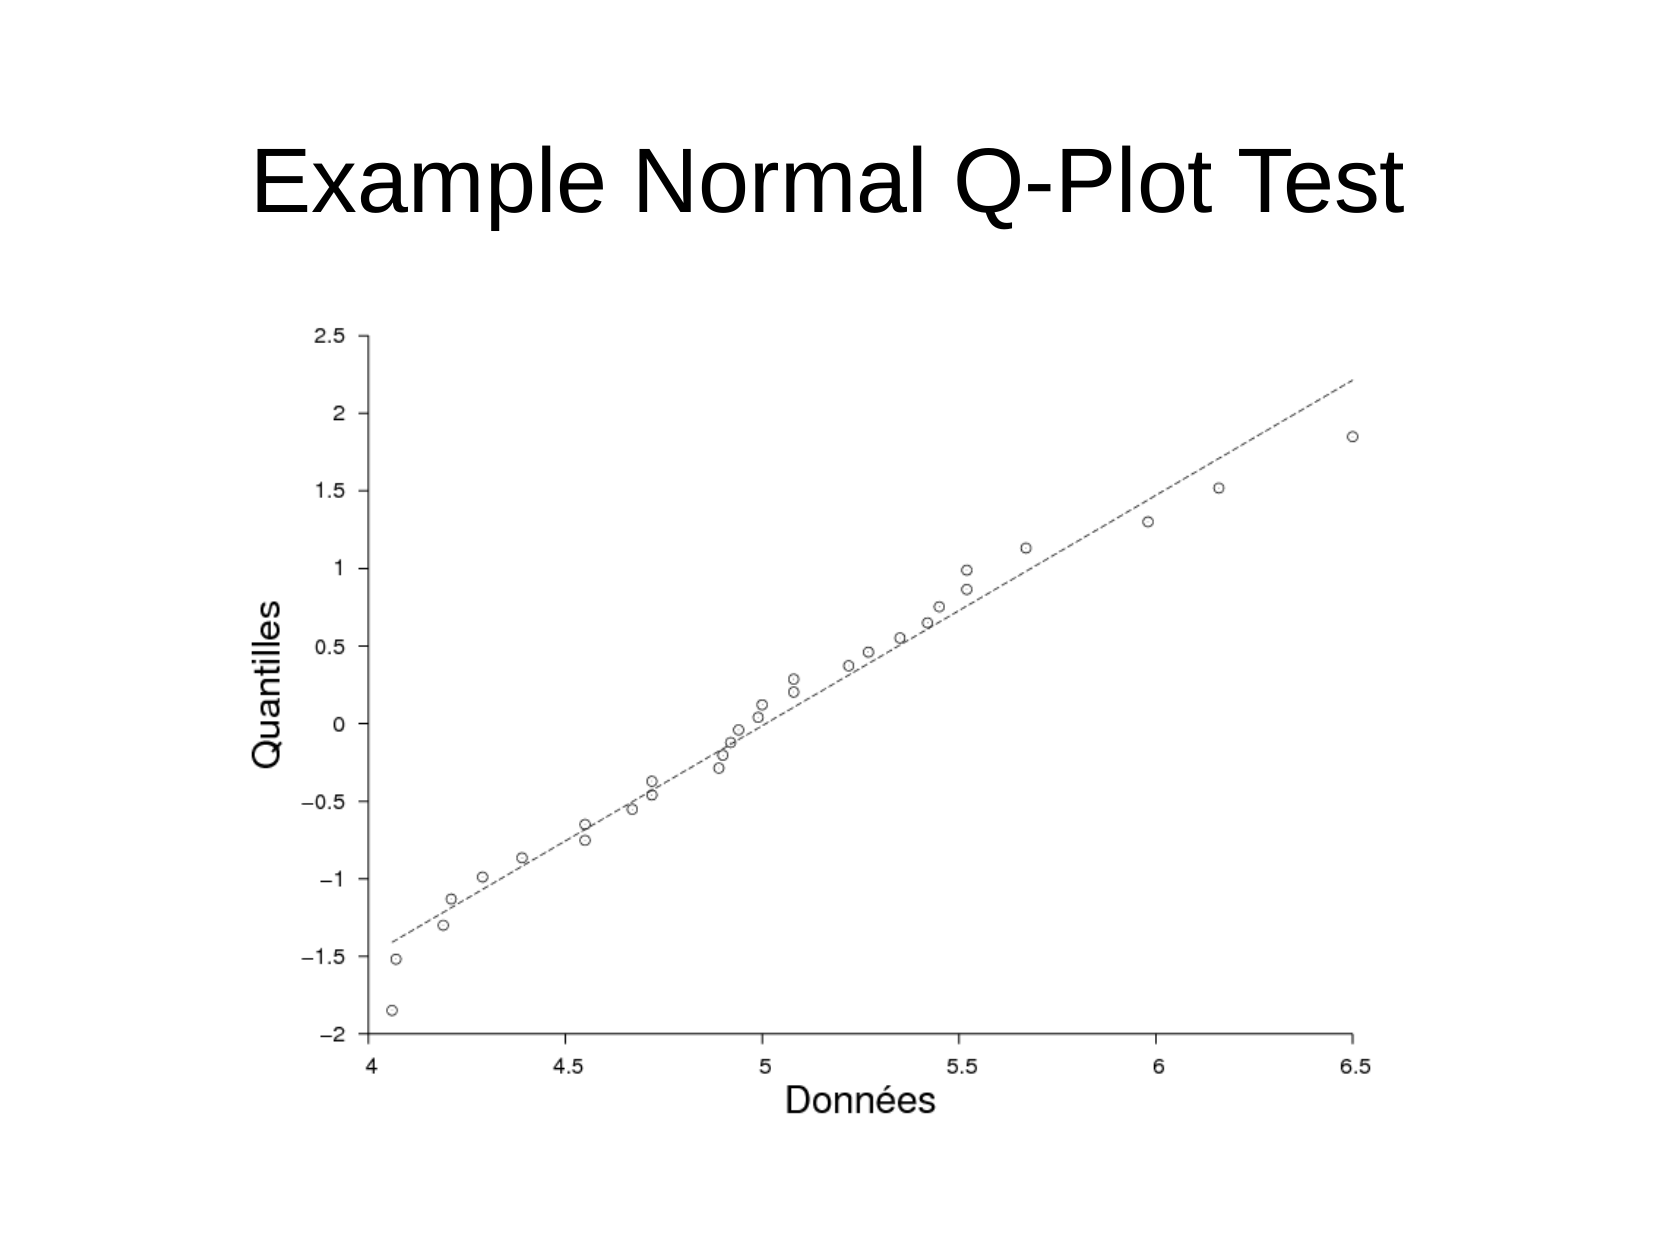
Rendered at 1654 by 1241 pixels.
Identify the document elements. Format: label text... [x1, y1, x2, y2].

title Example Normal Q-Plot Test [81, 113, 1544, 239]
picture [233, 286, 1404, 1126]
